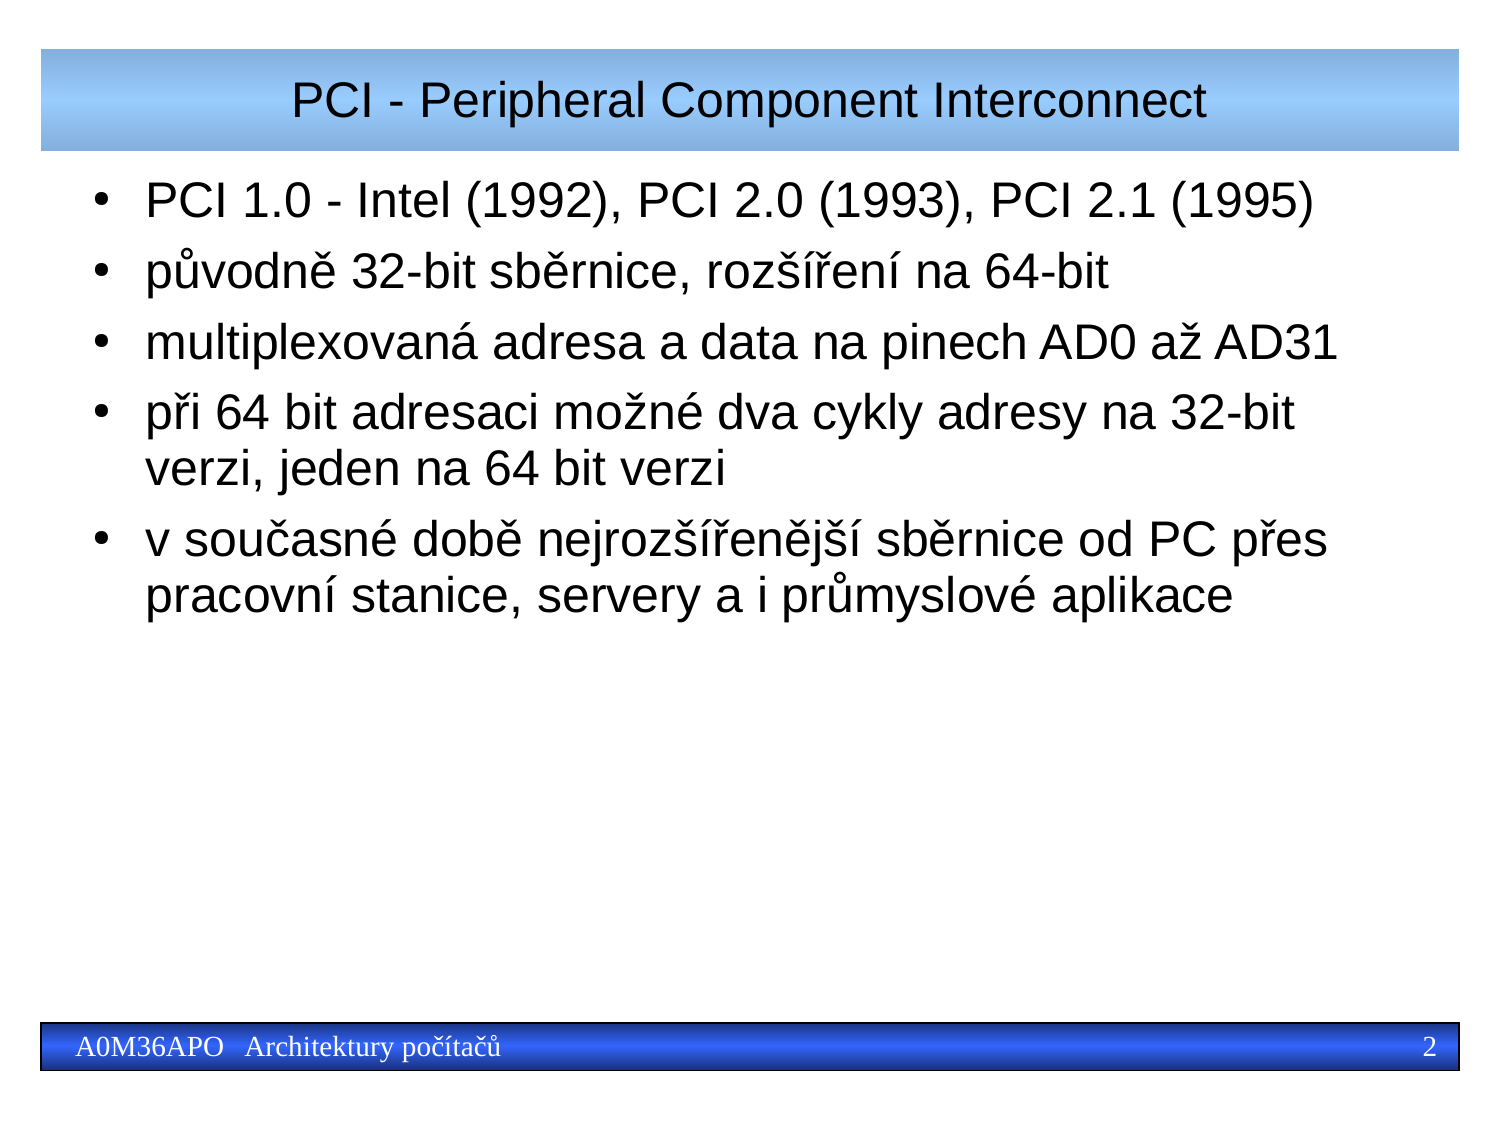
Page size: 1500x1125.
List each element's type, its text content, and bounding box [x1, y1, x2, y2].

list PCI 1.0 - Intel (1992), PCI 2.0 (1993), PCI 2.1 (1995) původně 32-bit sběrnice, rozšíření na 64-bit multiplexovaná adresa a data na pinech AD0 až AD31 při 64 bit adresaci možné dva cykly adresy na 32-bit verzi, jeden na 64 bit verzi v současné době nejrozšířenější sběrnice od PC přes pracovní stanice, servery a i průmyslové aplikace [75, 172, 1426, 916]
title PCI - Peripheral Component Interconnect [41, 49, 1459, 151]
